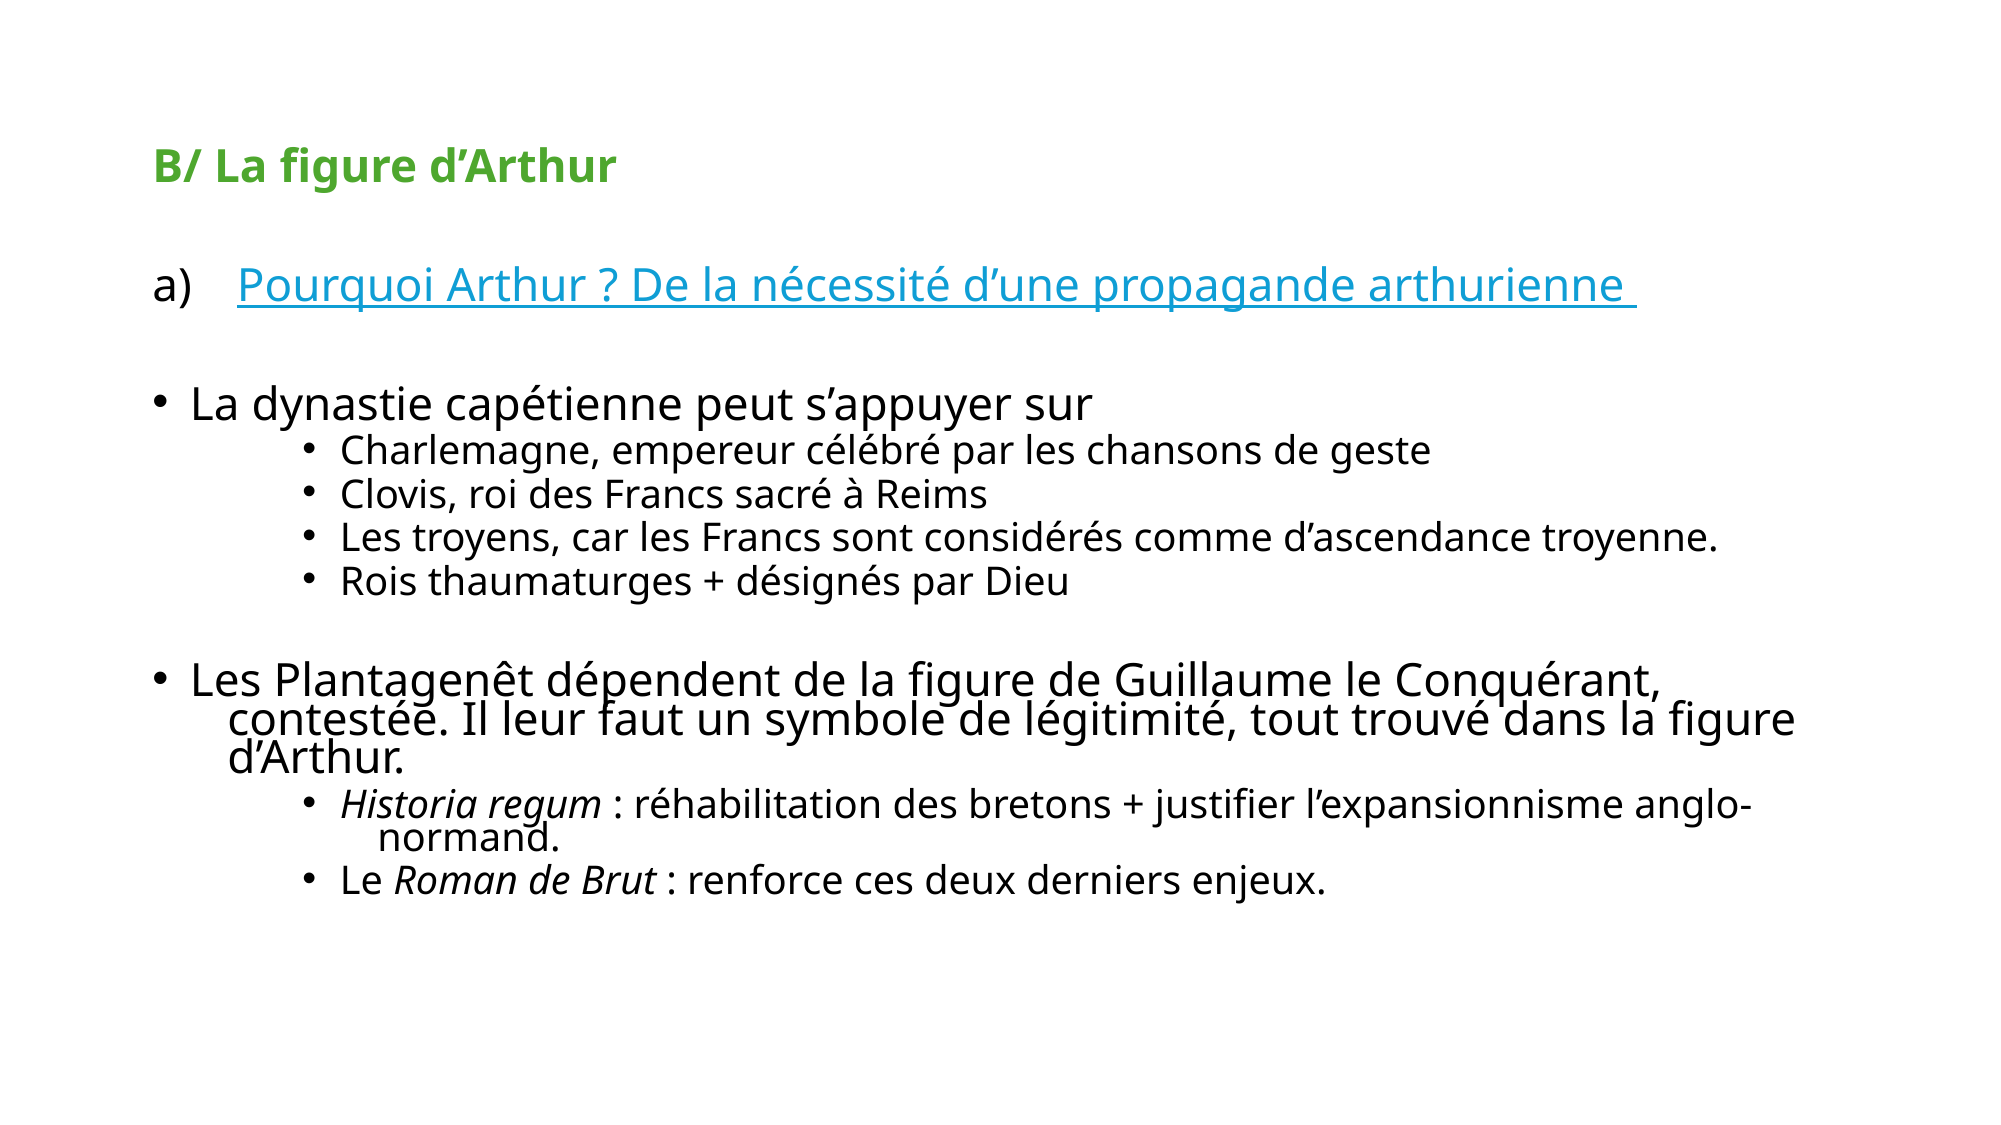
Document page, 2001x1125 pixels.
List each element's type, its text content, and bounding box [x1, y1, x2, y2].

list B/ La figure d’Arthur Pourquoi Arthur ? De la nécessité d’une propagande arthurienne La dynastie capétienne peut s’appuyer sur Charlemagne, empereur célébré par les chansons de geste Clovis, roi des Francs sacré à Reims Les troyens, car les Francs sont considérés comme d’ascendance troyenne. Rois thaumaturges + désignés par Dieu Les Plantagenêt dépendent de la figure de Guillaume le Conquérant, contestée. Il leur faut un symbole de légitimité, tout trouvé dans la figure d’Arthur. Historia regum : réhabilitation des bretons + justifier l’expansionnisme anglo-normand. Le Roman de Brut : renforce ces deux derniers enjeux. [137, 144, 1863, 1014]
